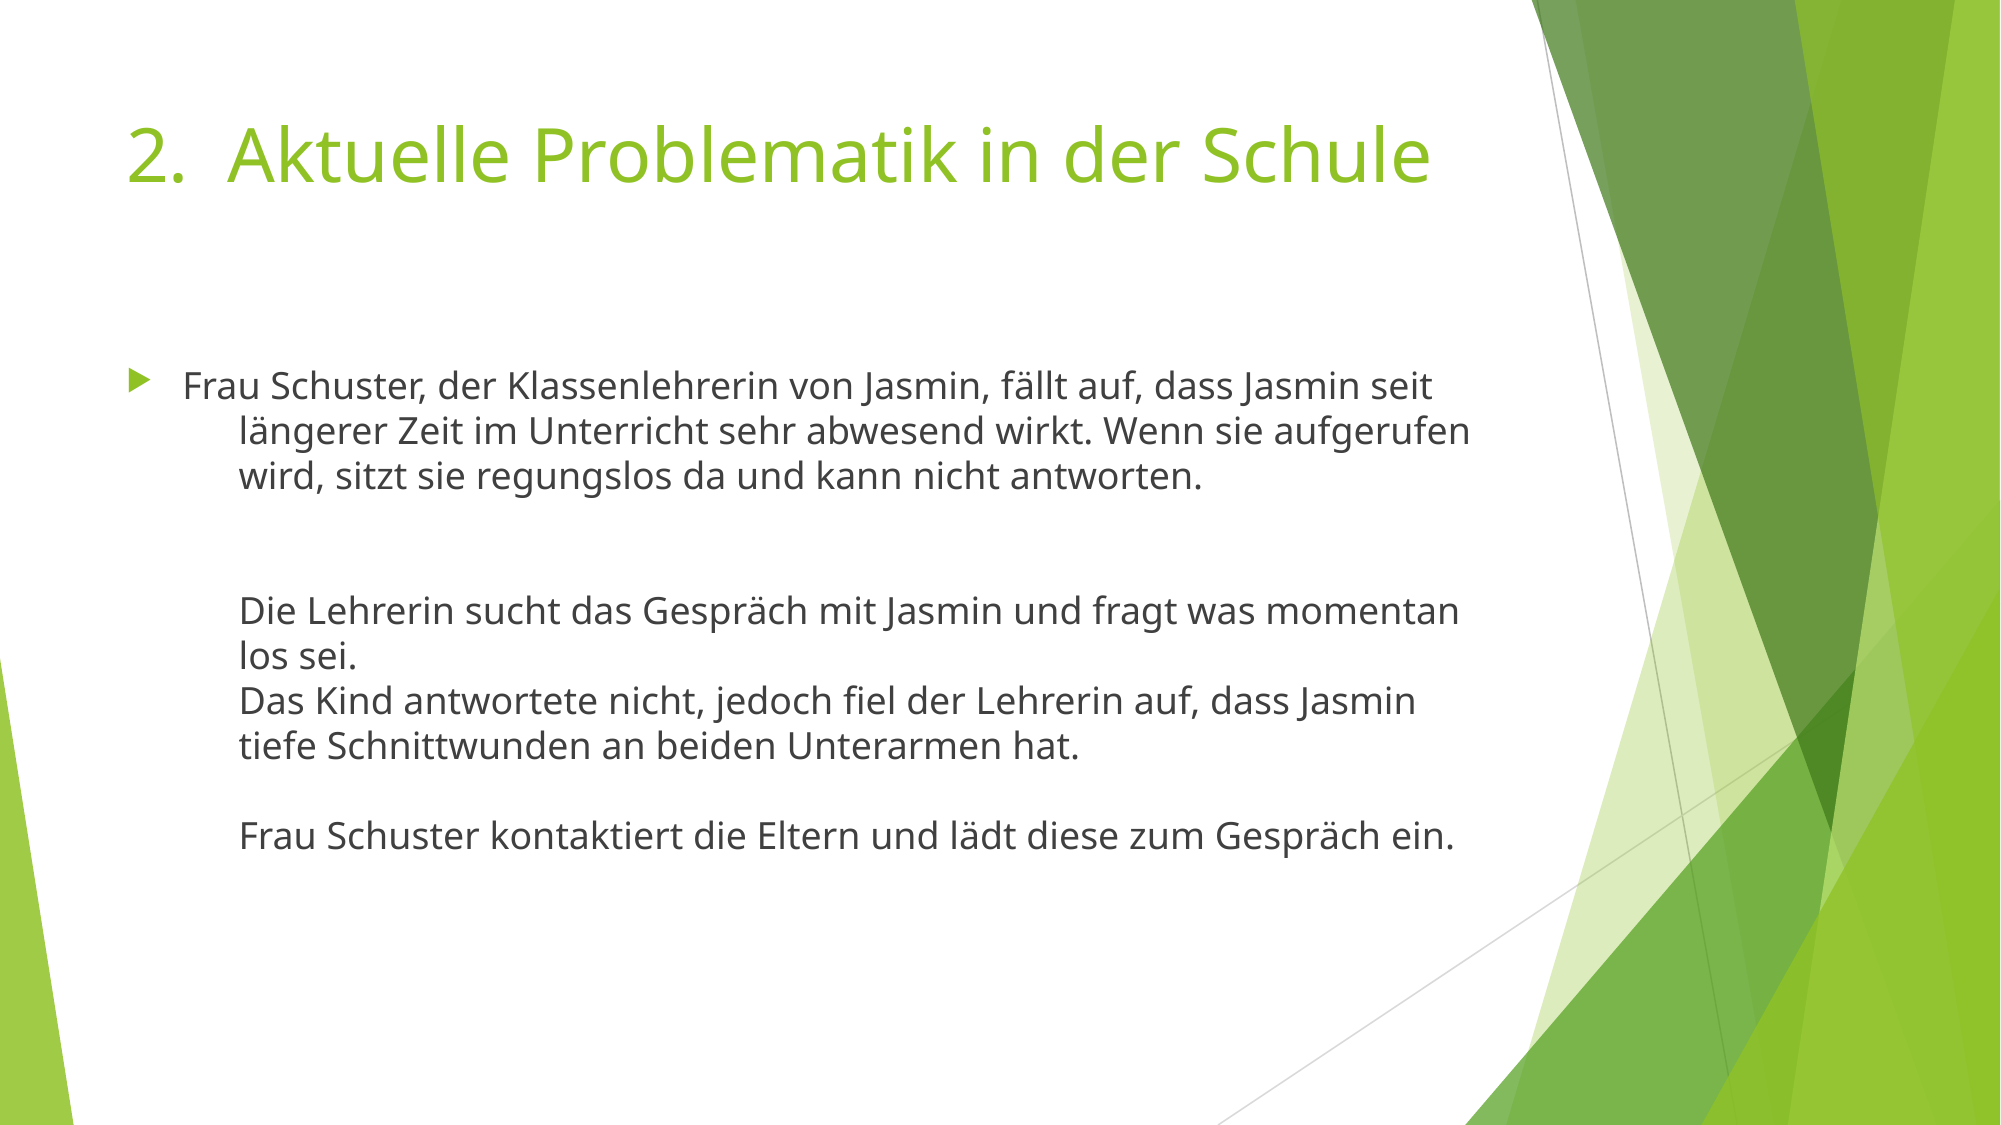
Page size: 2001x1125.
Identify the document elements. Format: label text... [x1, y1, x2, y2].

list Frau Schuster, der Klassenlehrerin von Jasmin, fällt auf, dass Jasmin seit längerer Zeit im Unterricht sehr abwesend wirkt. Wenn sie aufgerufen wird, sitzt sie regungslos da und kann nicht antworten. Die Lehrerin sucht das Gespräch mit Jasmin und fragt was momentan los sei. Das Kind antwortete nicht, jedoch fiel der Lehrerin auf, dass Jasmin tiefe Schnittwunden an beiden Unterarmen hat. Frau Schuster kontaktiert die Eltern und lädt diese zum Gespräch ein. [111, 354, 1522, 992]
title 2. Aktuelle Problematik in der Schule [111, 99, 1522, 317]
